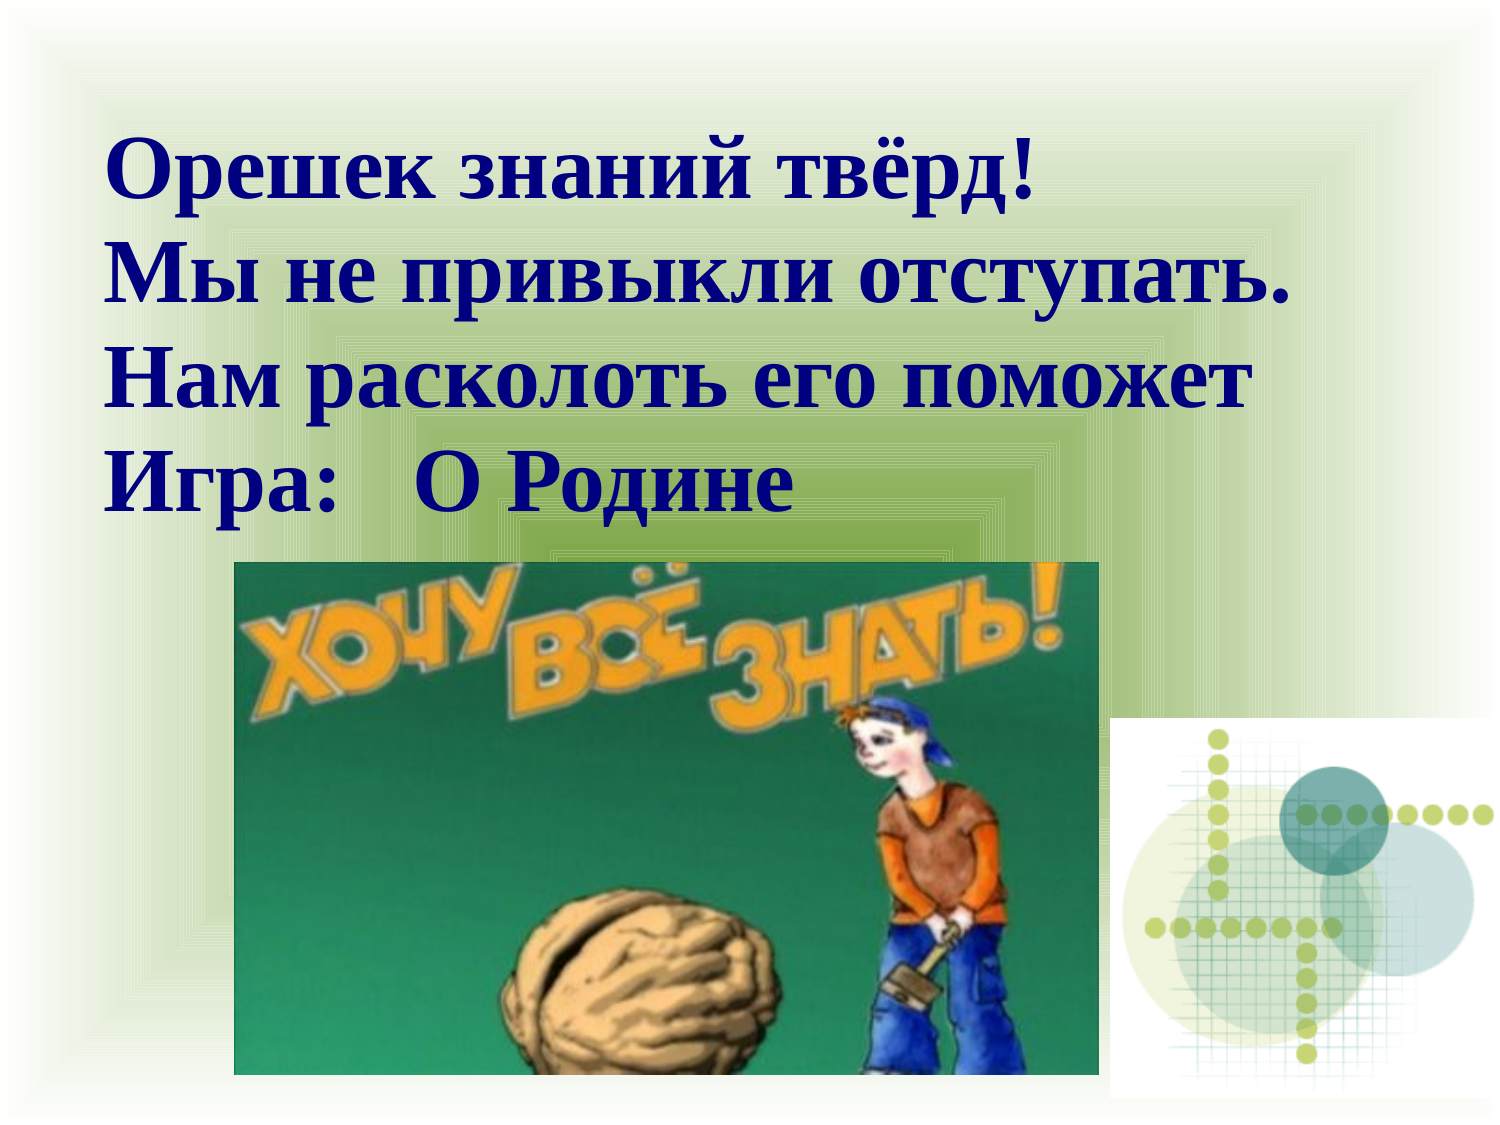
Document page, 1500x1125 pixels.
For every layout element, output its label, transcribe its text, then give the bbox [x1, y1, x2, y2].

picture [234, 562, 1099, 1075]
text_box Орешек знаний твёрд! Мы не привыкли отступать. Нам расколоть его поможет Игра: О Родине [80, 80, 1447, 563]
